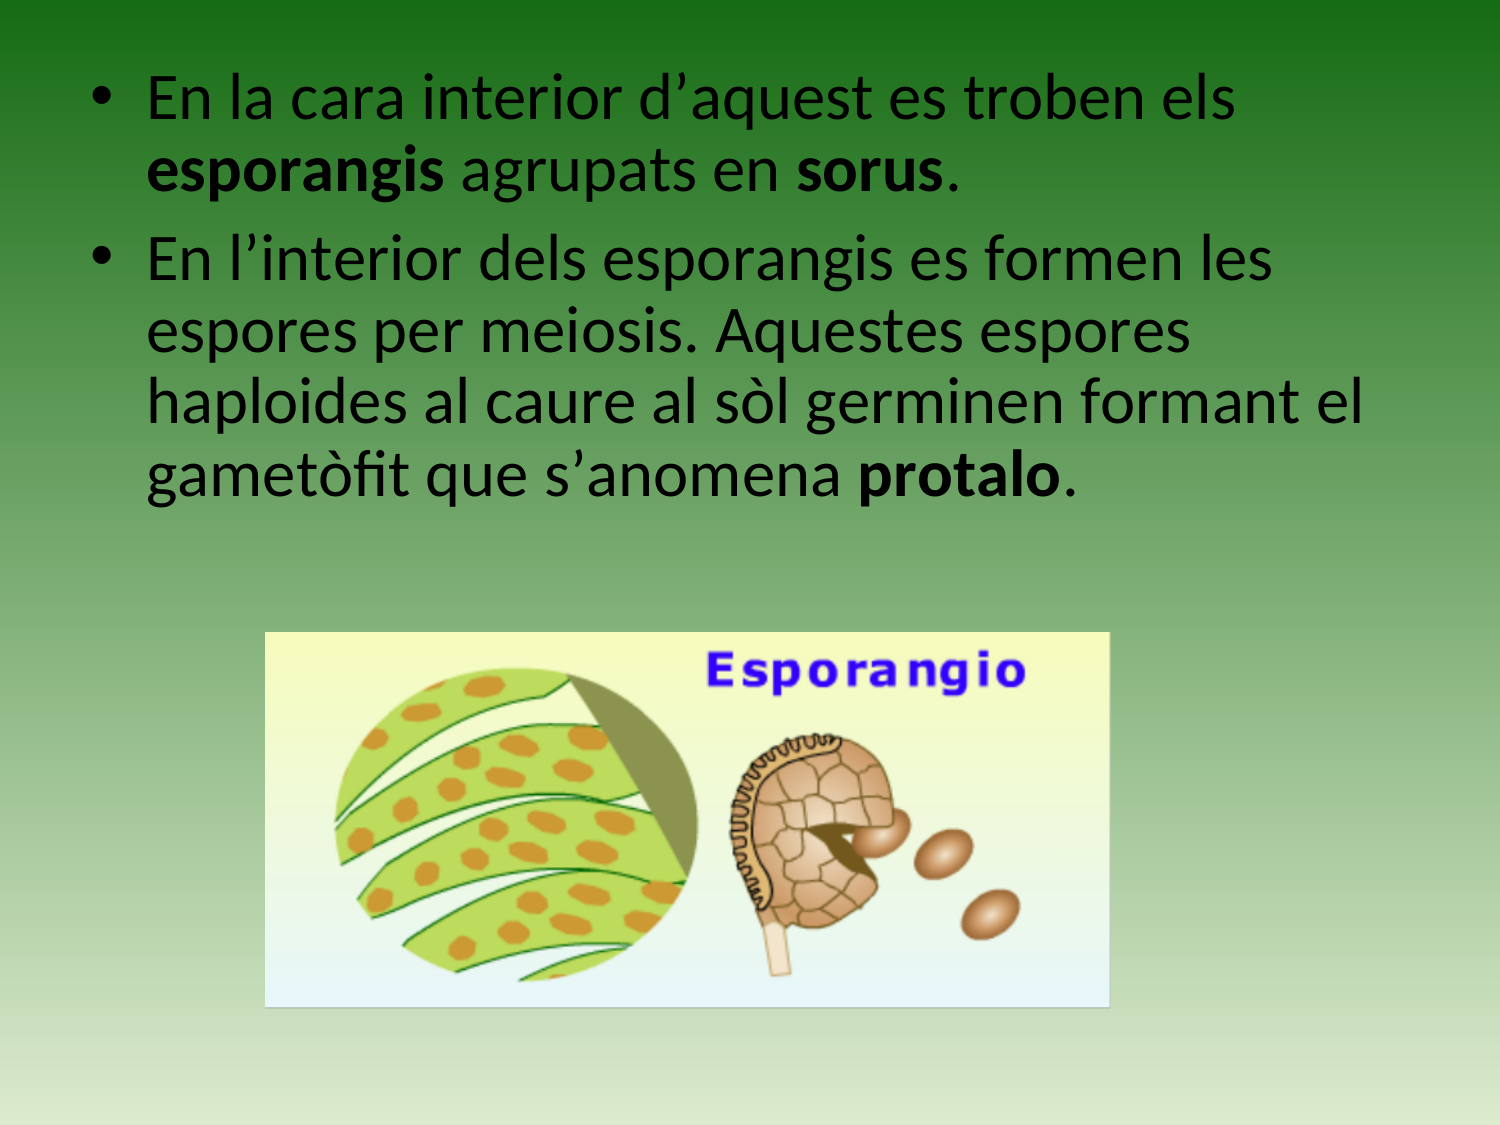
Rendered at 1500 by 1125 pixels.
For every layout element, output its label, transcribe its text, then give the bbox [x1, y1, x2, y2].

picture [265, 632, 1111, 1010]
list En la cara interior d’aquest es troben els esporangis agrupats en sorus. En l’interior dels esporangis es formen les espores per meiosis. Aquestes espores haploides al caure al sòl germinen formant el gametòfit que s’anomena protalo. [75, 54, 1426, 563]
